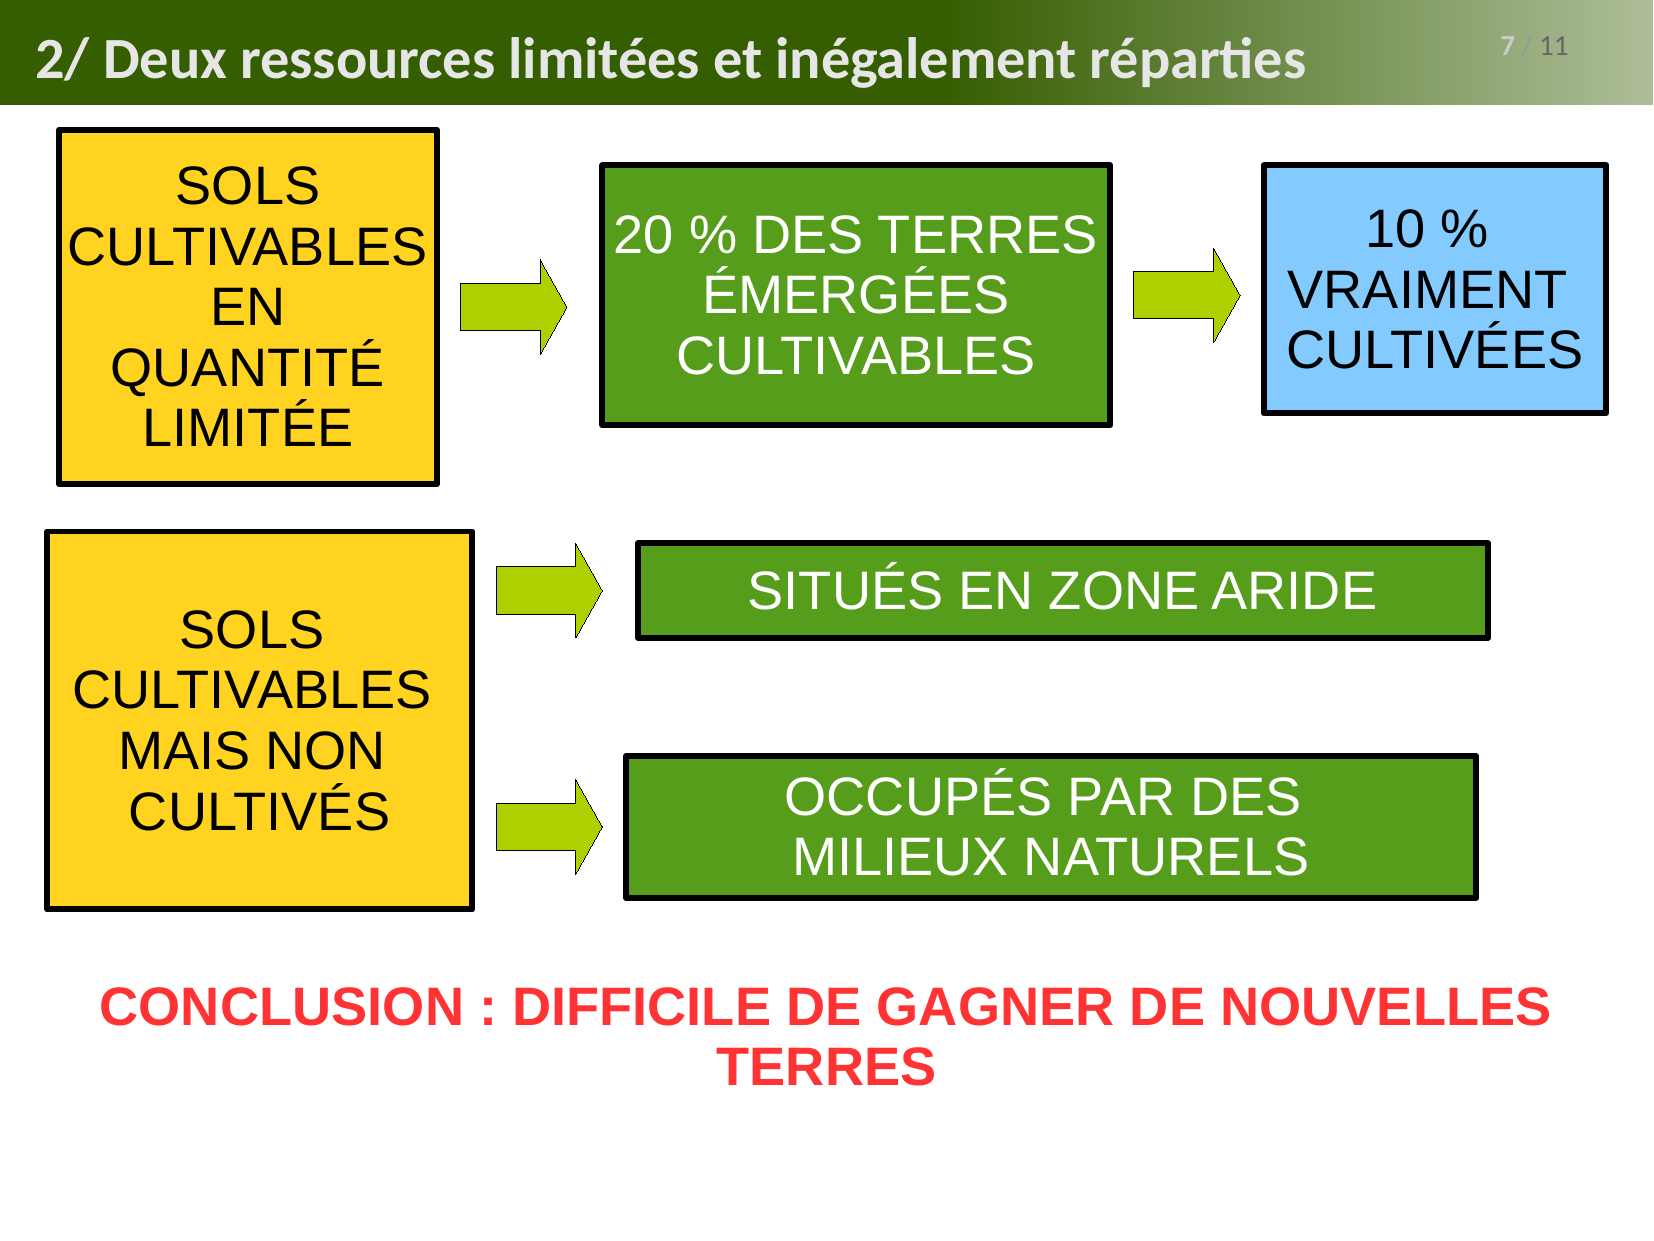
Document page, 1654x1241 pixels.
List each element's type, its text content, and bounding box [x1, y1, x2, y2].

text_box [460, 259, 567, 355]
text_box SITUÉS EN ZONE ARIDE [637, 543, 1489, 638]
title 2/ Deux ressources limitées et inégalement réparties [35, 23, 1418, 105]
text_box OCCUPÉS PAR DES MILIEUX NATURELS [625, 755, 1477, 898]
text_box CONCLUSION : DIFFICILE DE GAGNER DE NOUVELLES TERRES [0, 968, 1654, 1105]
text_box SOLS CULTIVABLES MAIS NON CULTIVÉS [47, 531, 473, 910]
text_box [1133, 248, 1241, 343]
text_box 20 % DES TERRES ÉMERGÉES CULTIVABLES [602, 165, 1111, 426]
text_box [496, 779, 603, 875]
text_box 10 % VRAIMENT CULTIVÉES [1263, 165, 1607, 414]
text_box [496, 543, 603, 638]
text_box SOLS CULTIVABLES EN QUANTITÉ LIMITÉE [59, 129, 438, 485]
